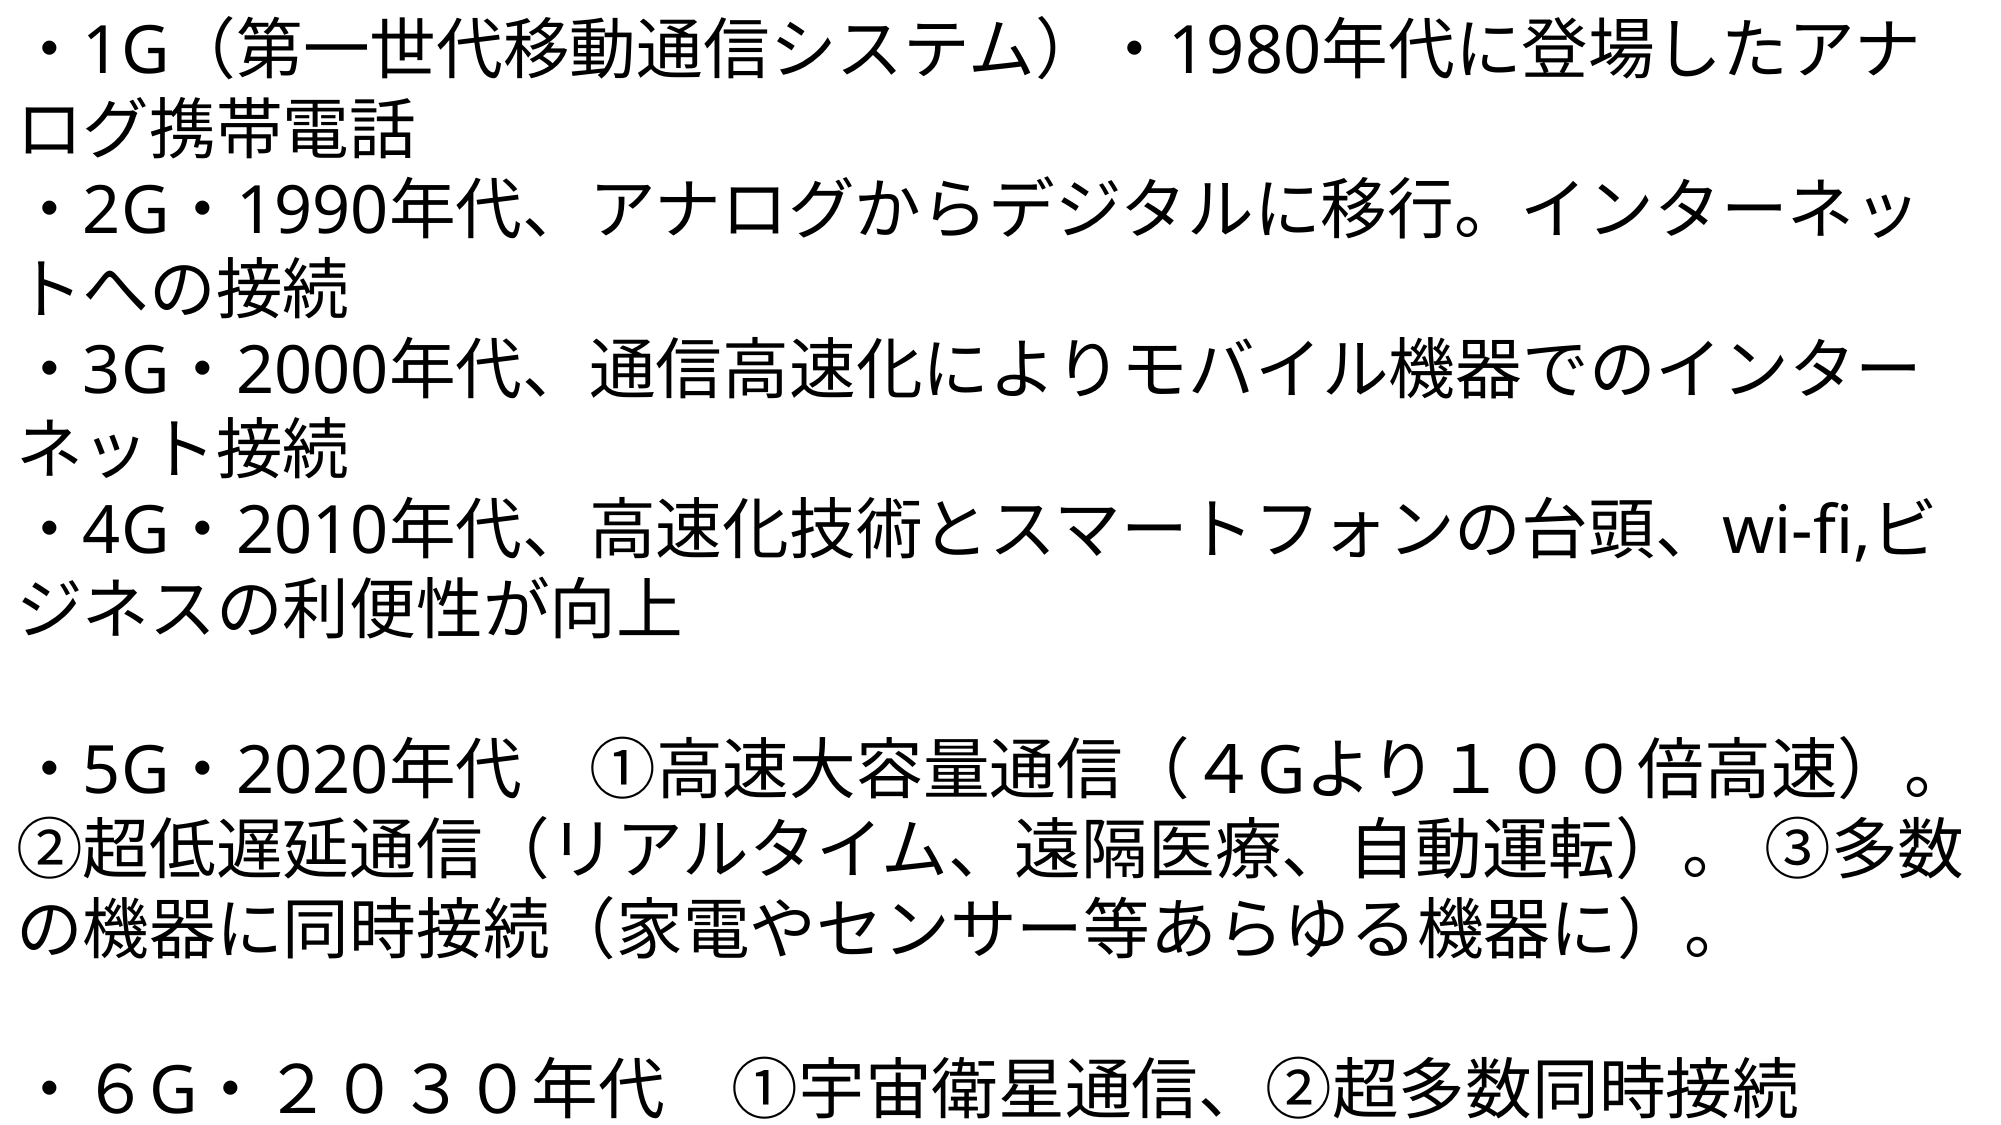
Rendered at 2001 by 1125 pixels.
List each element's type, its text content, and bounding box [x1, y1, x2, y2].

text_box ・1G（第一世代移動通信システム）・1980年代に登場したアナログ携帯電話 ・2G・1990年代、アナログからデジタルに移行。インターネットへの接続 ・3G・2000年代、通信高速化によりモバイル機器でのインターネット接続 ・4G・2010年代、高速化技術とスマートフォンの台頭、wi-fi,ビジネスの利便性が向上 ・5G・2020年代 ①高速大容量通信（４Gより１００倍高速）。②超低遅延通信（リアルタイム、遠隔医療、自動運転）。 ③多数の機器に同時接続（家電やセンサー等あらゆる機器に）。 ・６G・２０３０年代 ①宇宙衛星通信、②超多数同時接続（1,000万台/１㎢） [1, 0, 2000, 1125]
